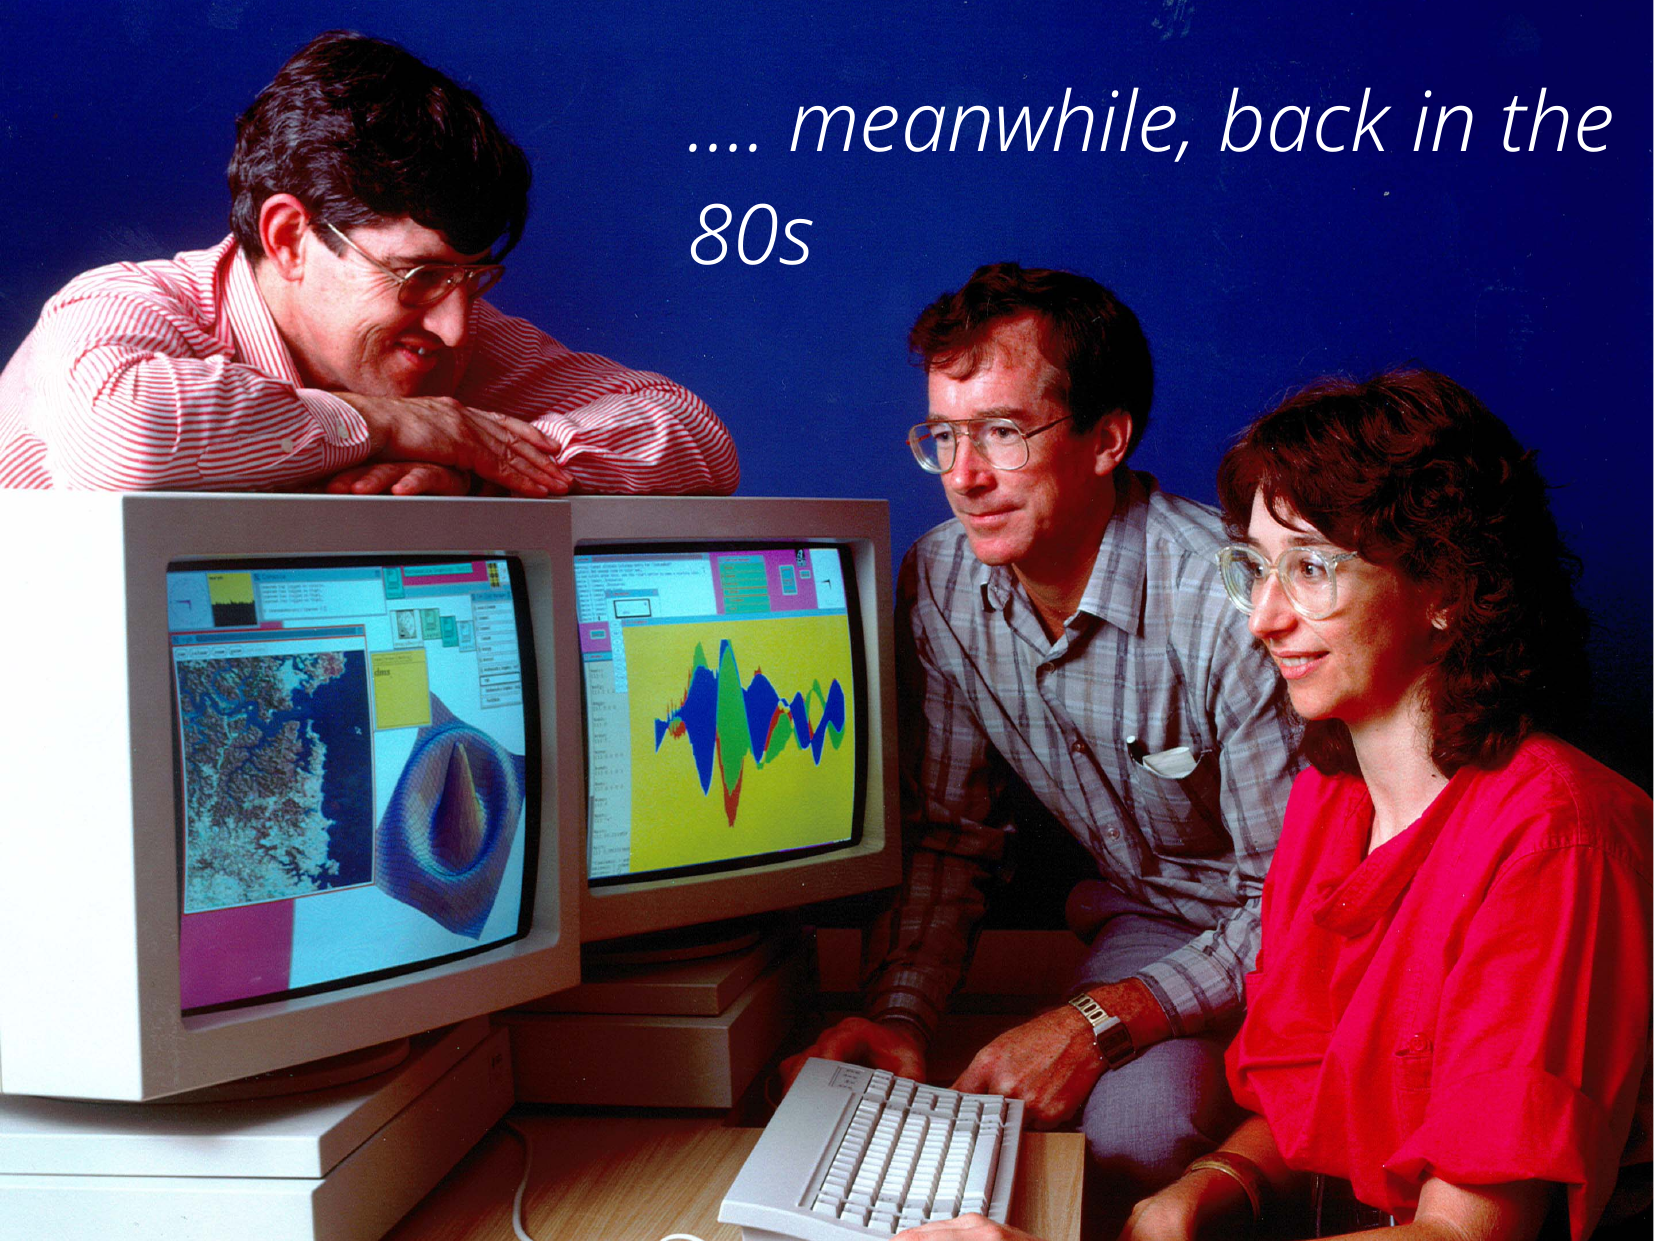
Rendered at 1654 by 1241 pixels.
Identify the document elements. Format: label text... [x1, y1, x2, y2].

picture [0, 0, 1654, 1241]
text_box …. meanwhile, back in the 80s [672, 55, 1654, 190]
